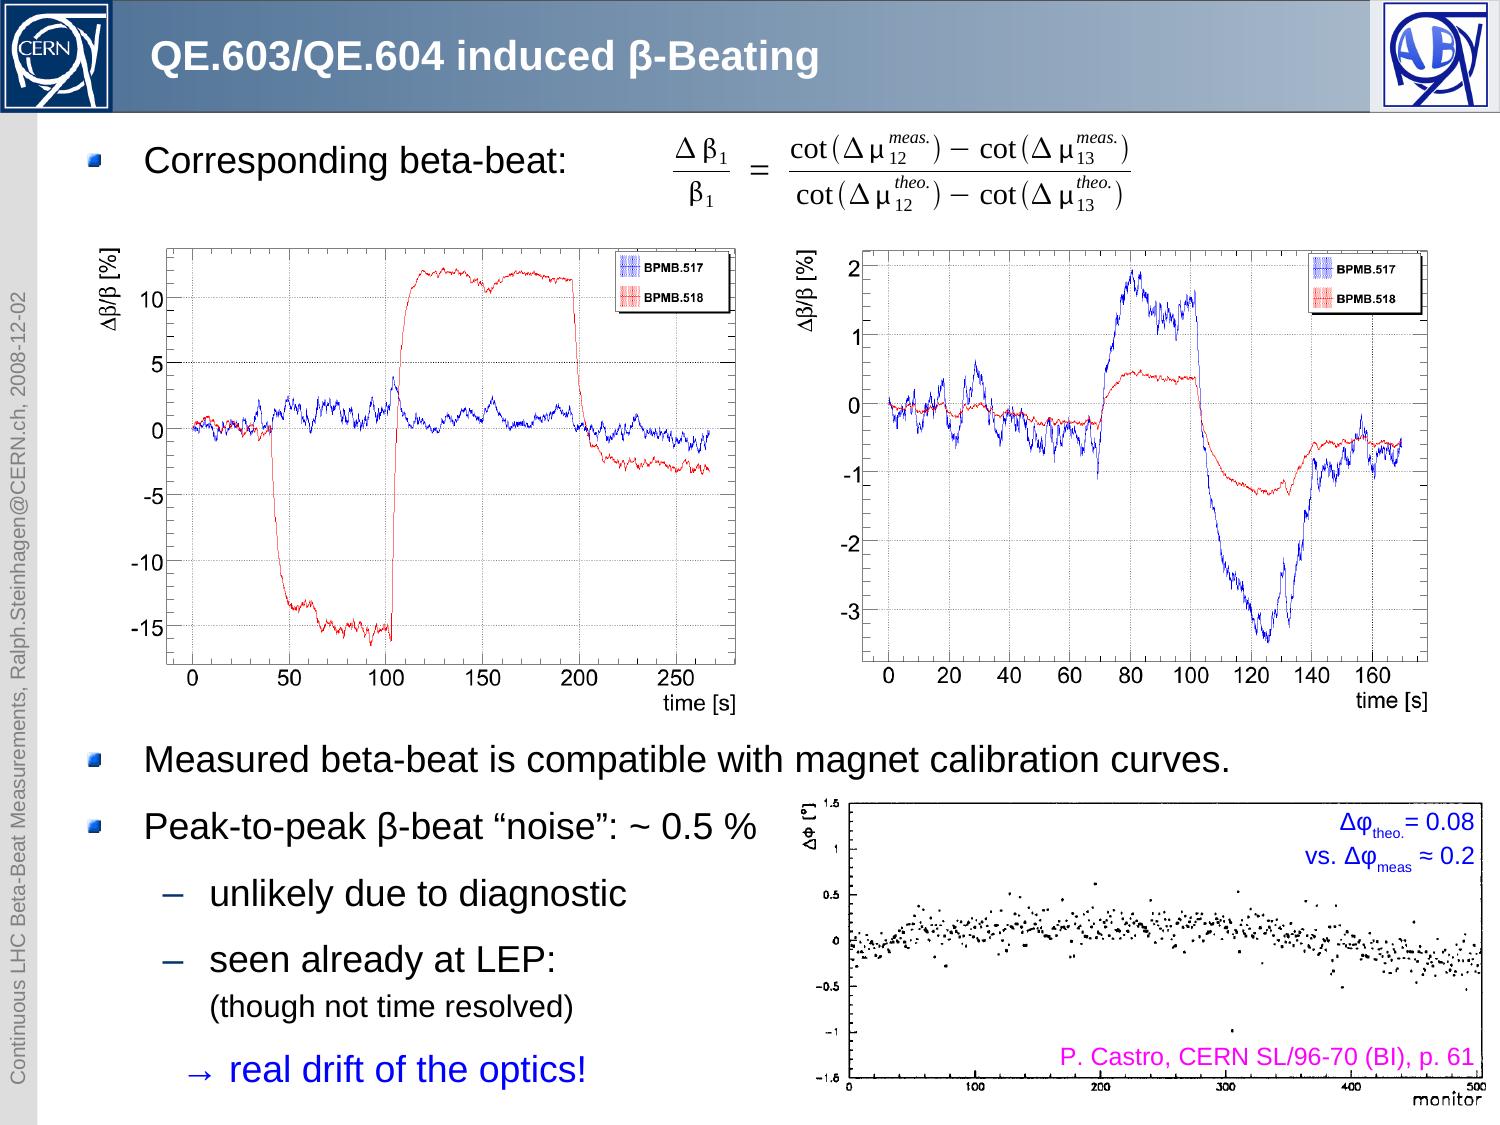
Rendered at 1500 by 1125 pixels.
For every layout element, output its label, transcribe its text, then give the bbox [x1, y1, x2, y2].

picture [1382, 1, 1489, 108]
picture [0, 0, 113, 113]
list Corresponding beta-beat: Measured beta-beat is compatible with magnet calibration curves. Peak-to-peak β-beat “noise”: ~ 0.5 % unlikely due to diagnostic seen already at LEP: (though not time resolved) → real drift of the optics! [87, 137, 1438, 1091]
chart [664, 126, 1140, 216]
picture [780, 788, 1495, 1114]
picture [784, 241, 1440, 719]
text_box Δφtheo.= 0.08 vs. Δφmeas ≈ 0.2 [1290, 800, 1491, 883]
title QE.603/QE.604 induced β-Beating [150, 7, 1201, 106]
picture [87, 239, 748, 722]
text_box P. Castro, CERN SL/96-70 (BI), p. 61 [1045, 1034, 1491, 1078]
